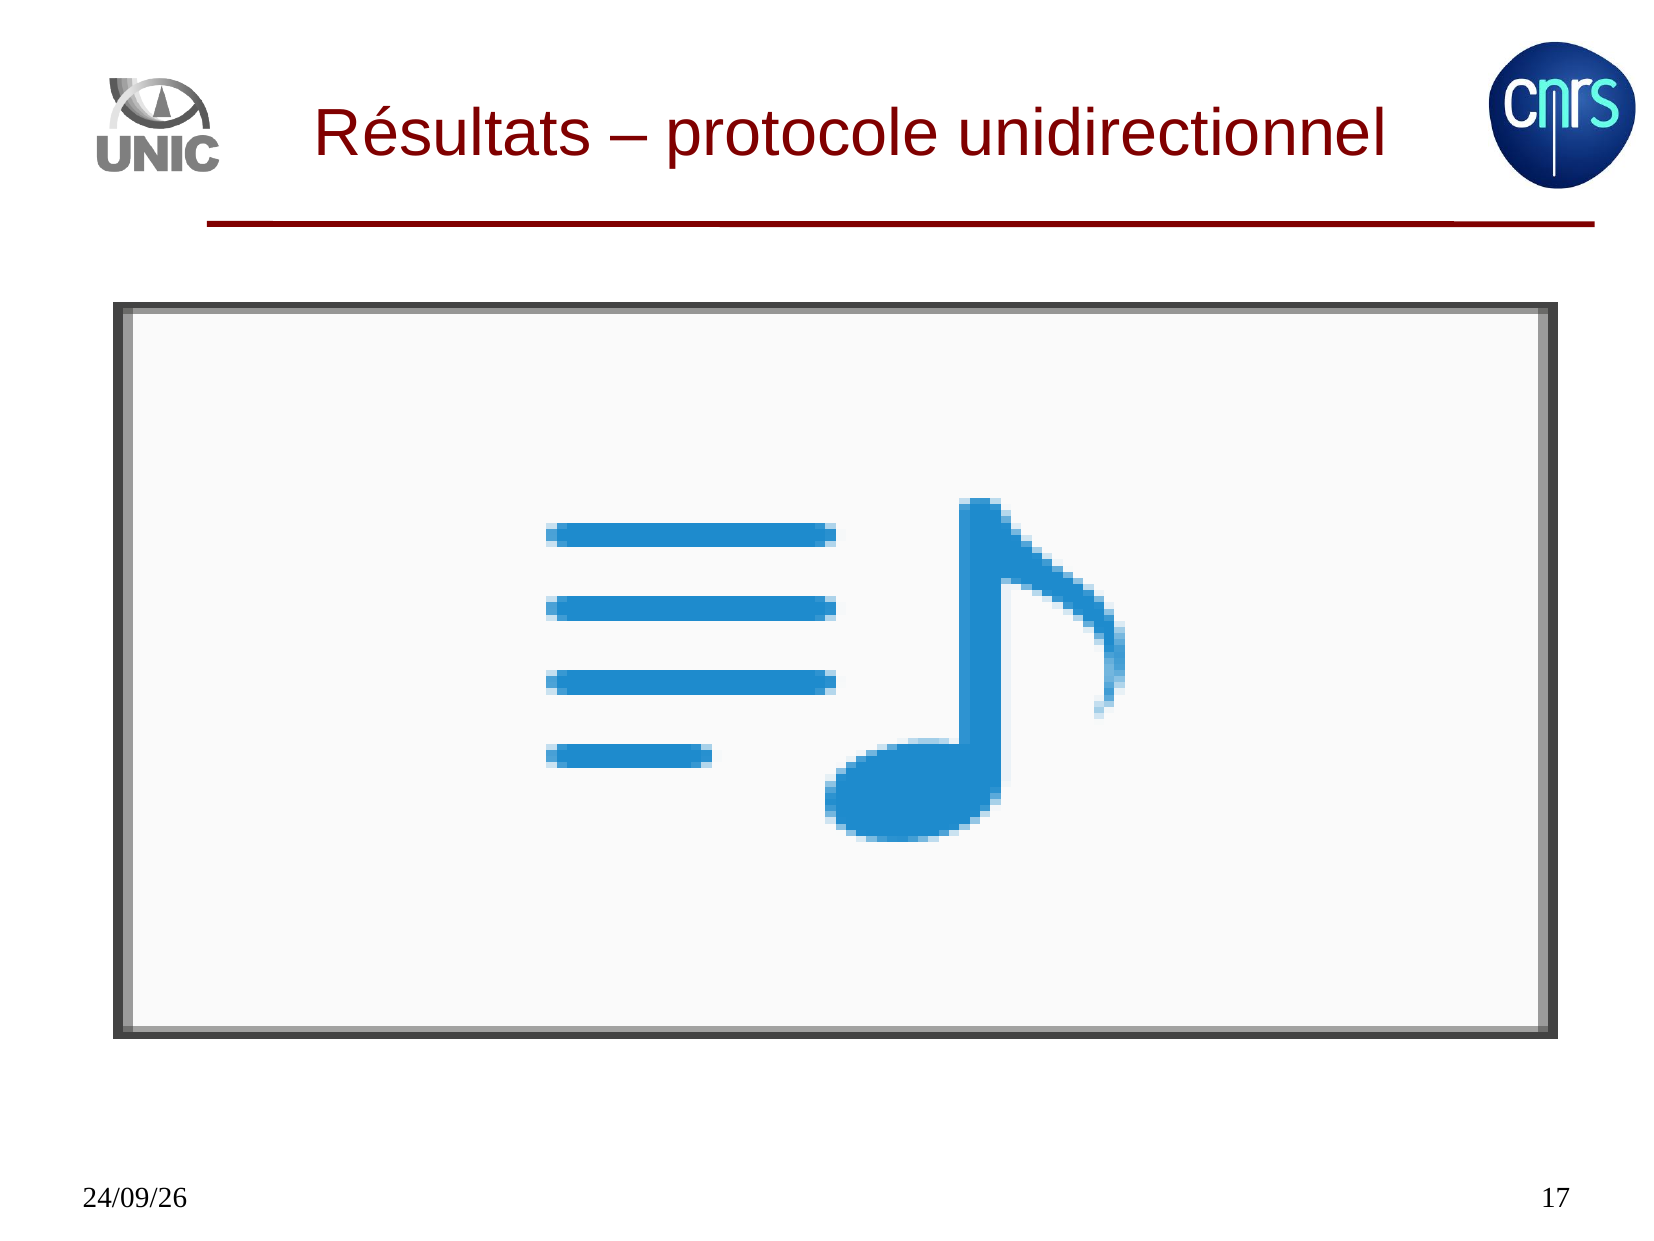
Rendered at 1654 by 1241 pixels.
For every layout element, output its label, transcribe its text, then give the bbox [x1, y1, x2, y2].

text_box Résultats – protocole unidirectionnel [206, 88, 1477, 207]
picture [1488, 41, 1636, 189]
text_box <numéro> [1185, 1180, 1571, 1215]
picture [89, 65, 226, 187]
text_box 13/02/12 [82, 1180, 468, 1215]
text_box [112, 301, 1560, 1040]
